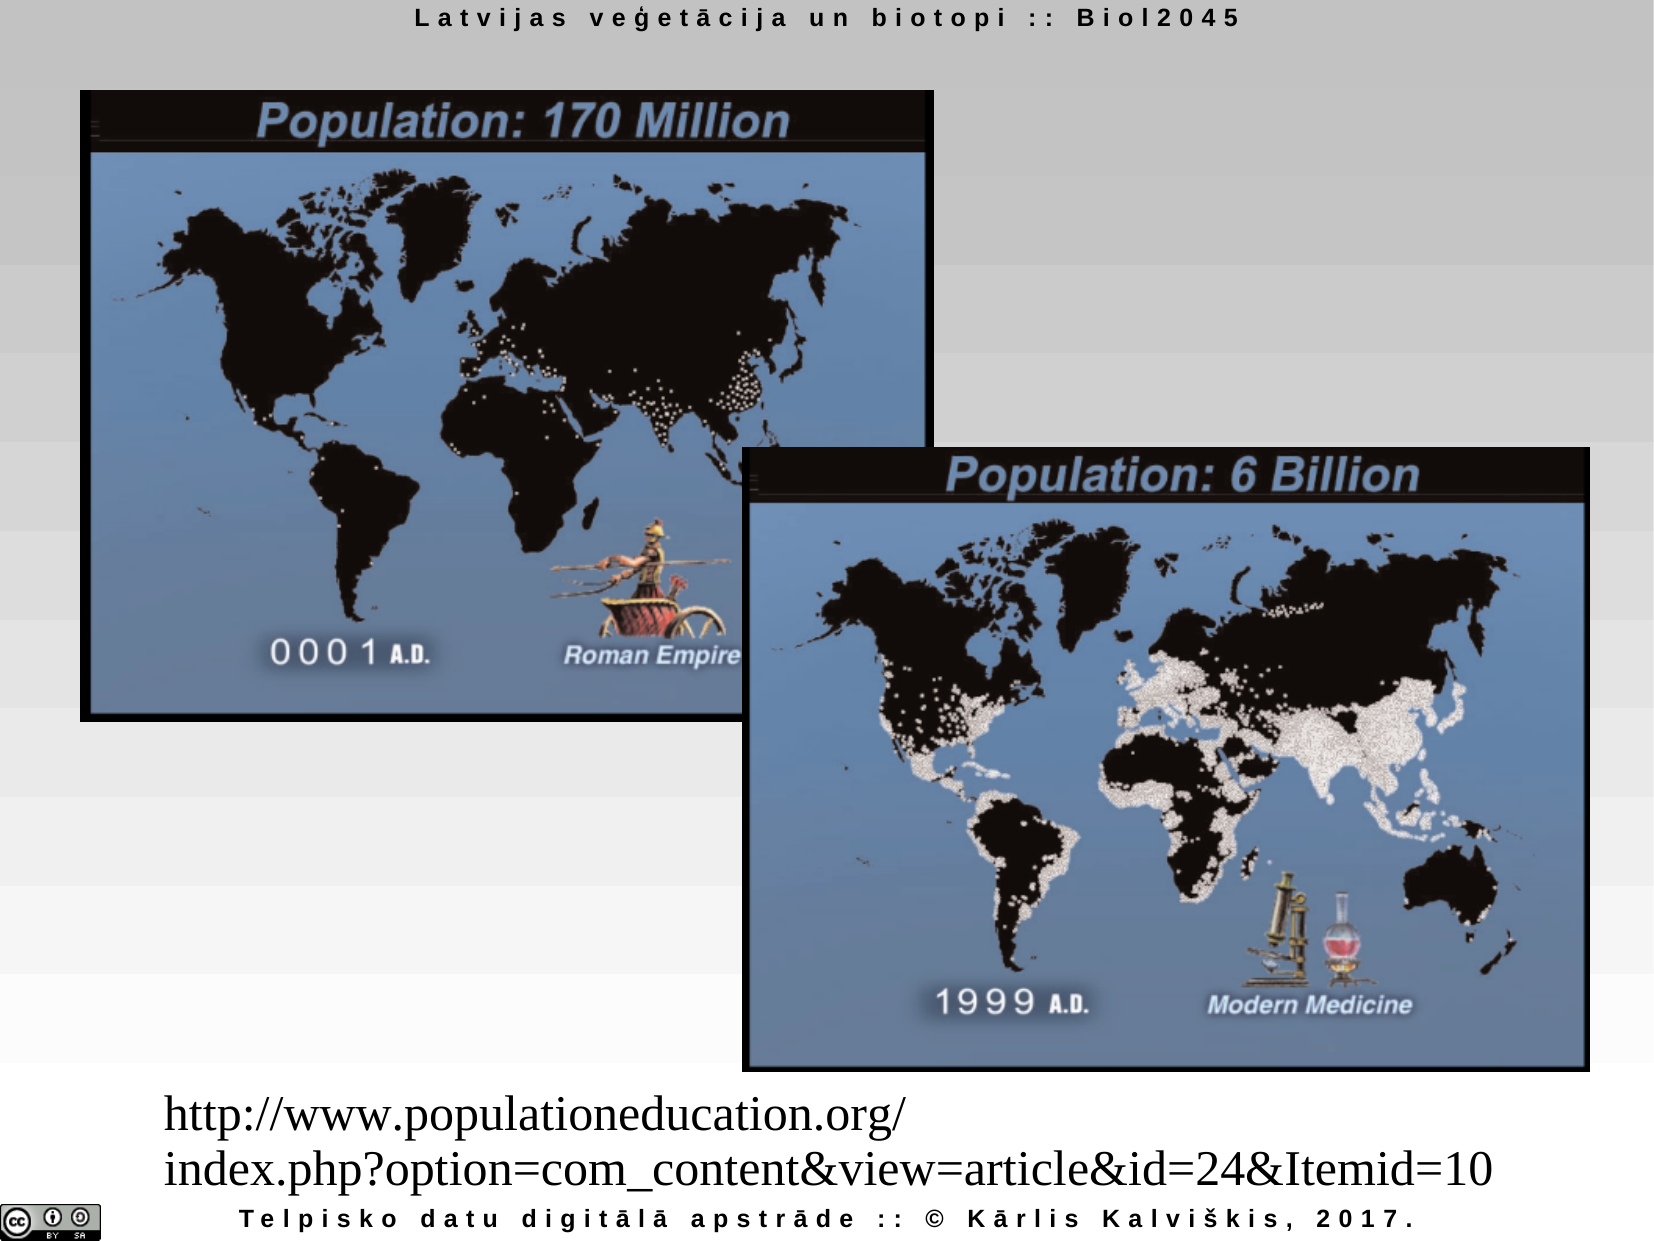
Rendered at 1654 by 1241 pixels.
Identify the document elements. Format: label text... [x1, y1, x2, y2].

picture [0, 0, 1654, 1241]
text_box http://www.populationeducation.org/ index.php?option=com_content&view=article&id=24&Itemid=10 [163, 1085, 1495, 1197]
